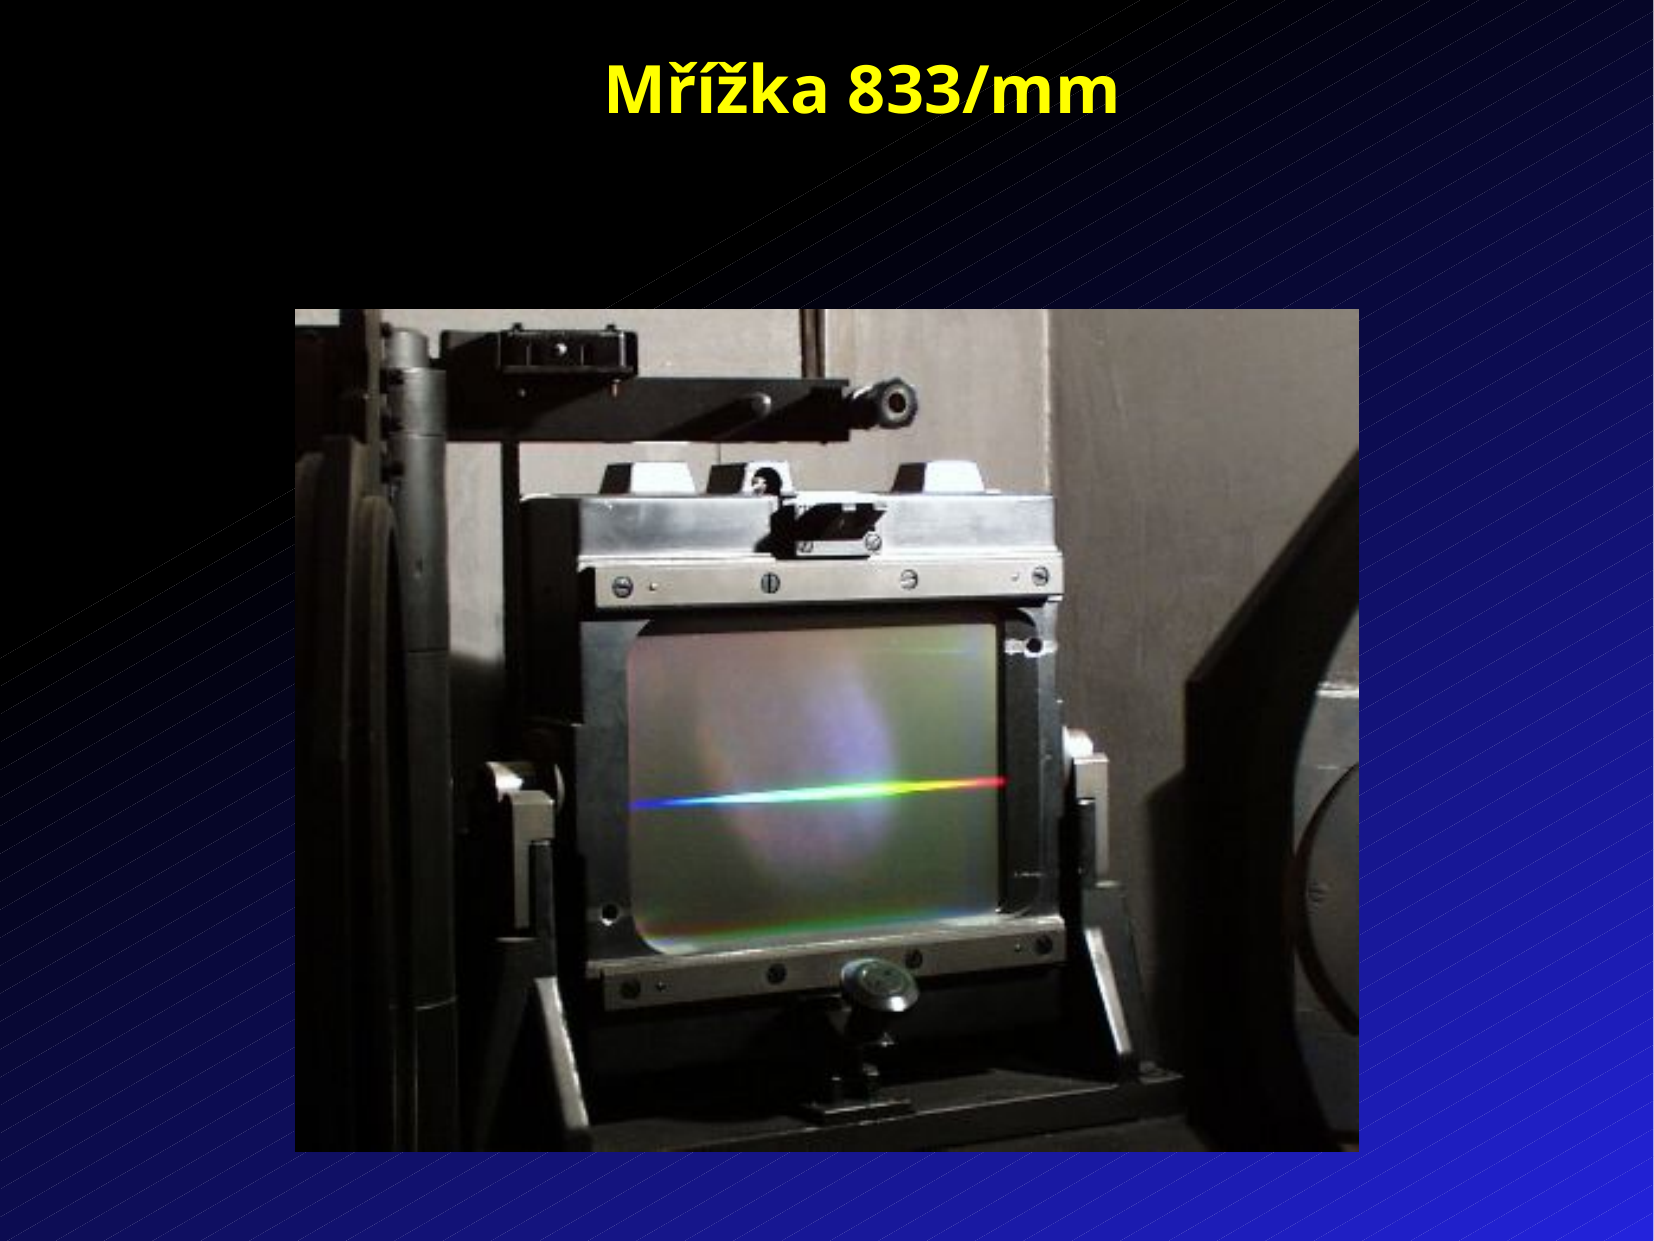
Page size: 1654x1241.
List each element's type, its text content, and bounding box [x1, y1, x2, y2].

title Mřížka 833/mm [118, 27, 1607, 148]
picture [295, 309, 1359, 1152]
